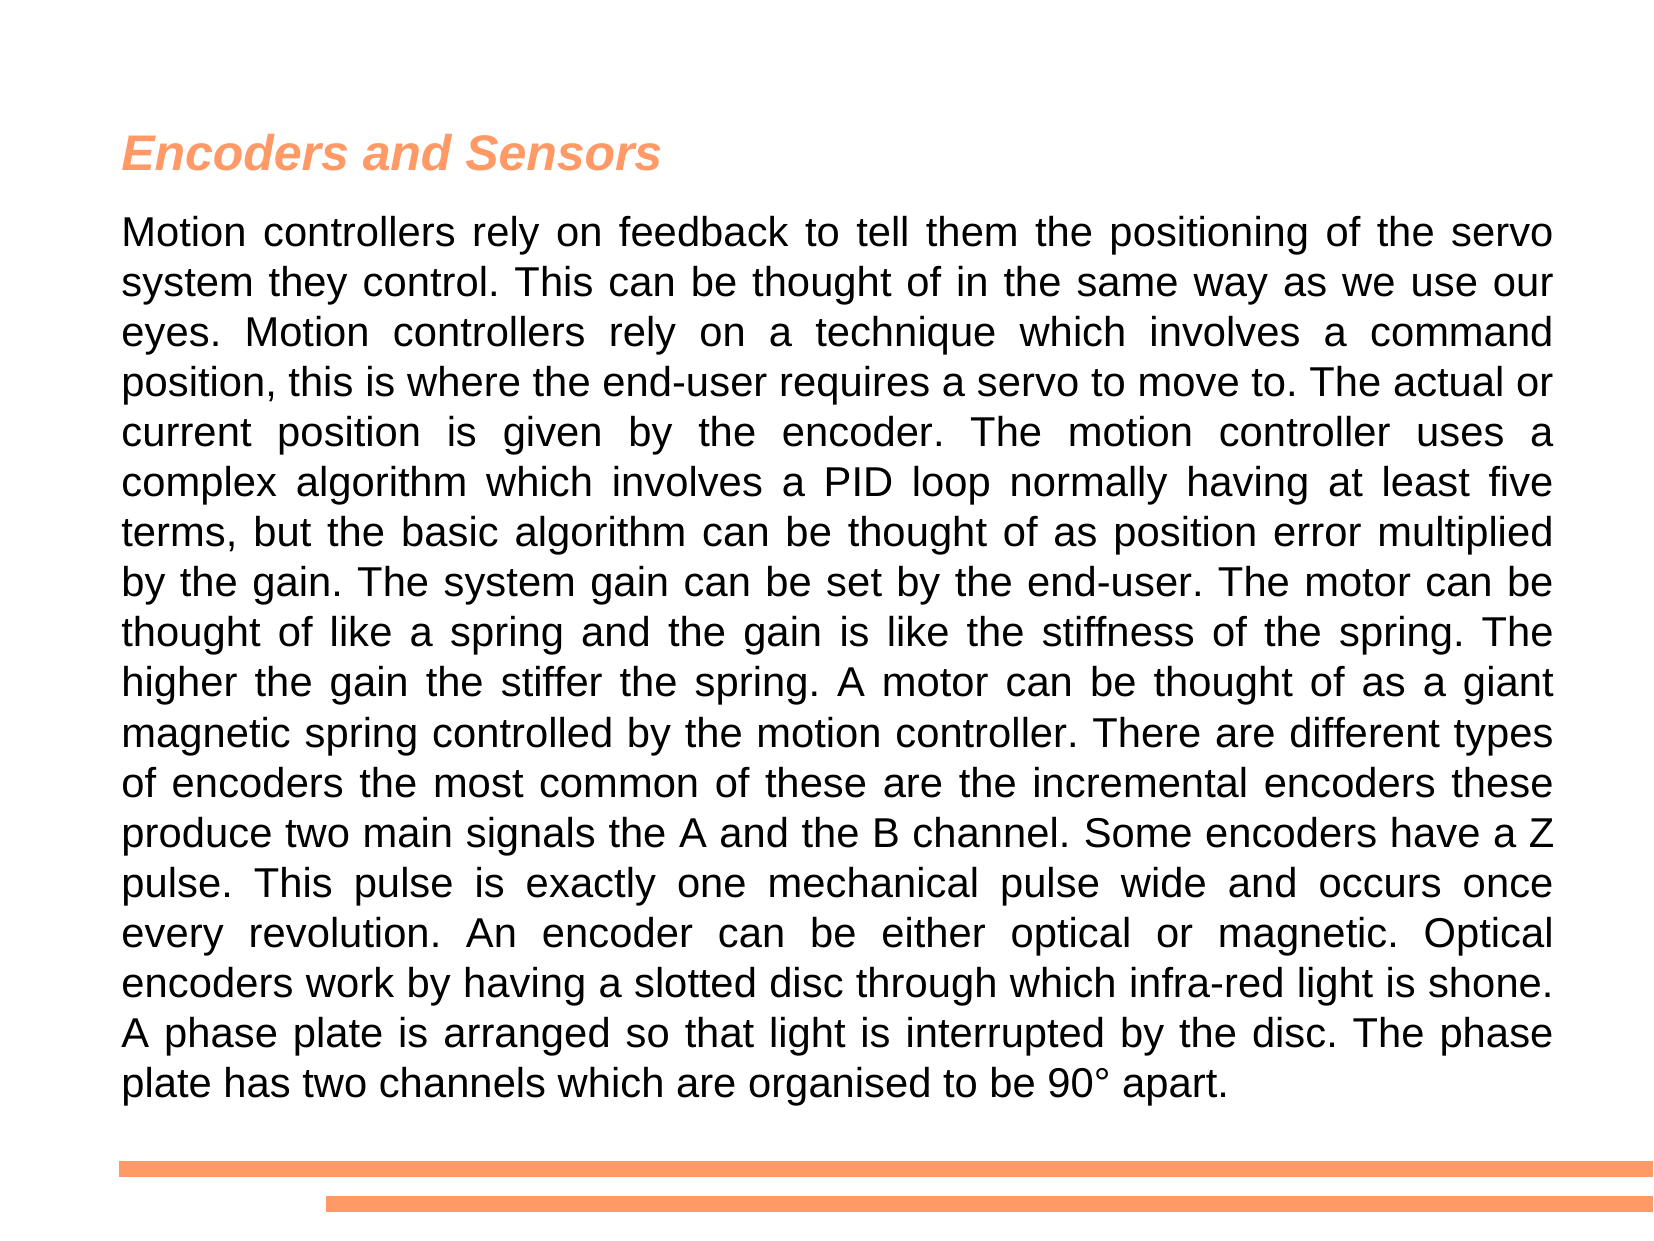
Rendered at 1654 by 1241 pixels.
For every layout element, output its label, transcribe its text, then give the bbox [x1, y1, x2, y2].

subtitle Motion controllers rely on feedback to tell them the positioning of the servo system they control. This can be thought of in the same way as we use our eyes. Motion controllers rely on a technique which involves a command position, this is where the end-user requires a servo to move to. The actual or current position is given by the encoder. The motion controller uses a complex algorithm which involves a PID loop normally having at least five terms, but the basic algorithm can be thought of as position error multiplied by the gain. The system gain can be set by the end-user. The motor can be thought of like a spring and the gain is like the stiffness of the spring. The higher the gain the stiffer the spring. A motor can be thought of as a giant magnetic spring controlled by the motion controller. There are different types of encoders the most common of these are the incremental encoders these produce two main signals the A and the B channel. Some encoders have a Z pulse. This pulse is exactly one mechanical pulse wide and occurs once every revolution. An encoder can be either optical or magnetic. Optical encoders work by having a slotted disc through which infra-red light is shone. A phase plate is arranged so that light is interrupted by the disc. The phase plate has two channels which are organised to be 90° apart. [121, 200, 1555, 1110]
title Encoders and Sensors [121, 46, 1534, 200]
